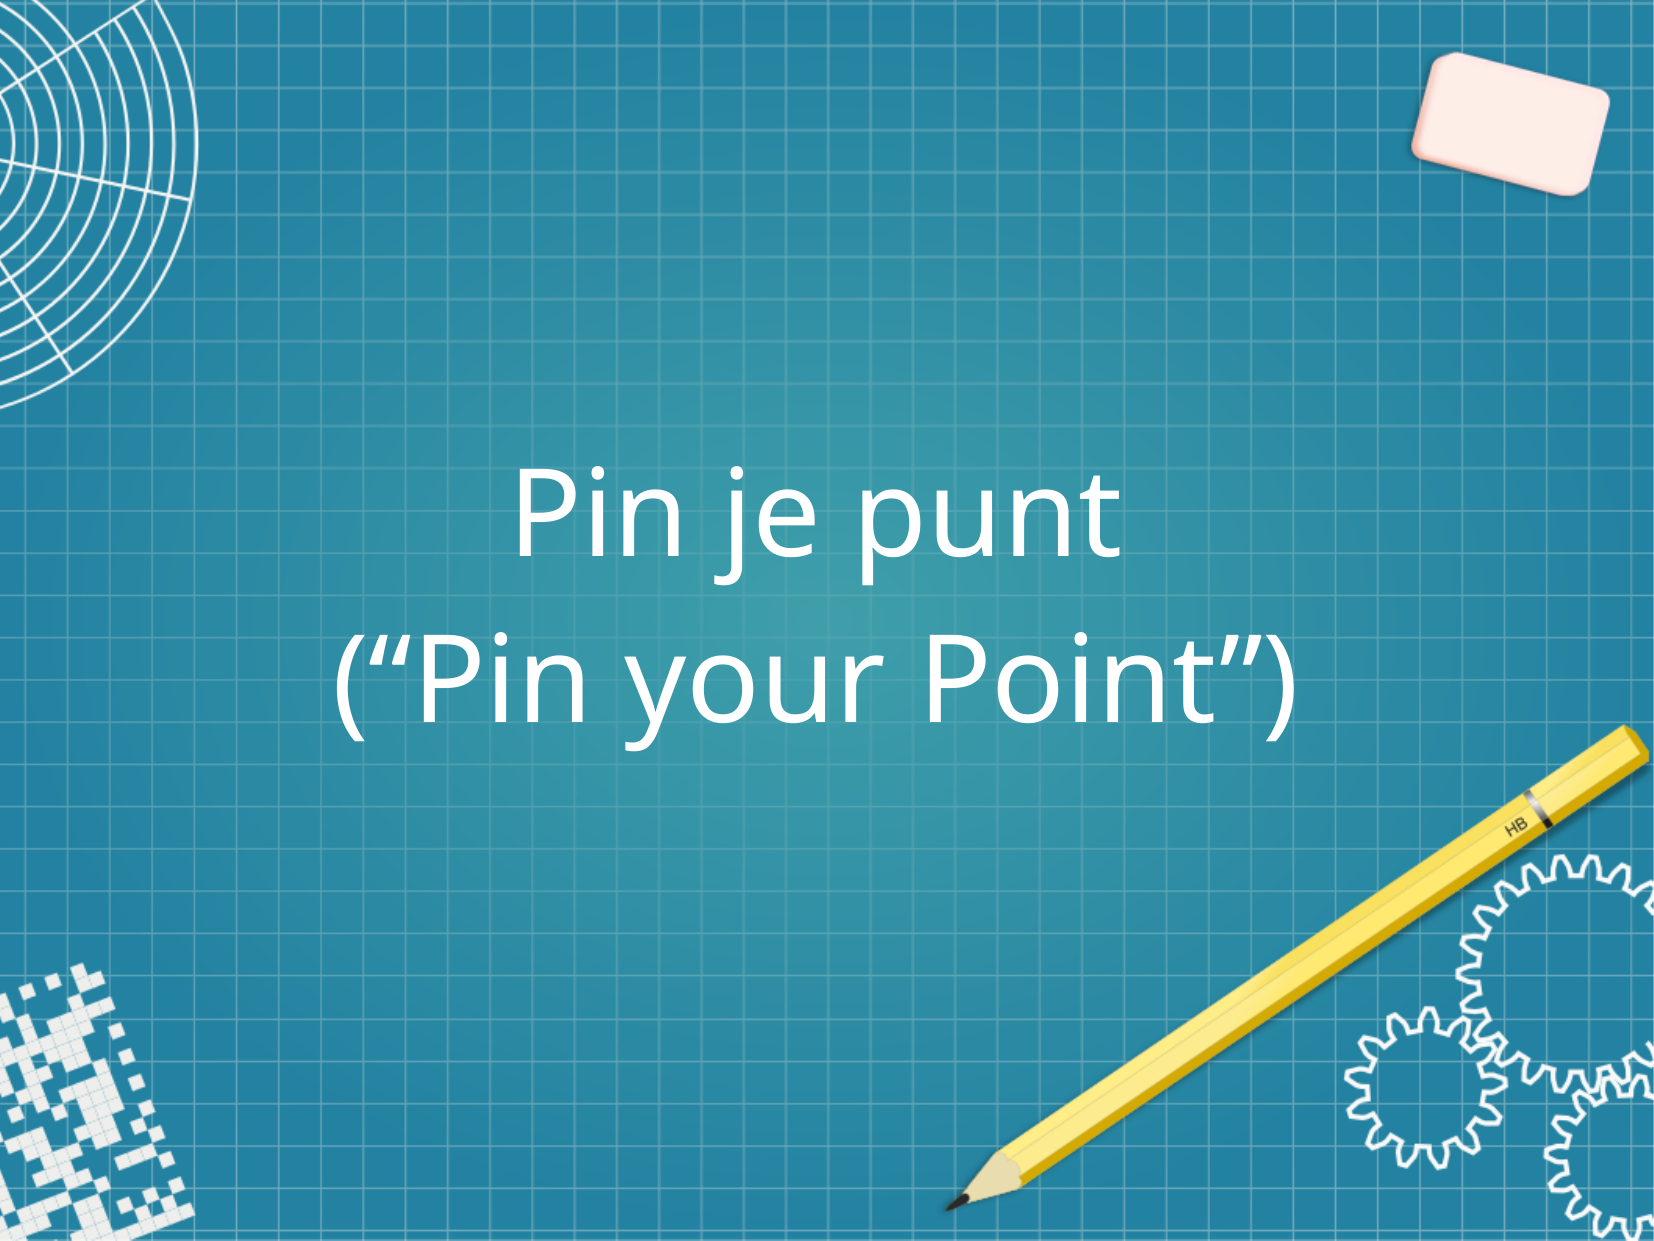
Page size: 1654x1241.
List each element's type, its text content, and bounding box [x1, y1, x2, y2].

picture [0, 0, 1654, 1241]
title Pin je punt (“Pin your Point”) [71, 450, 1561, 734]
